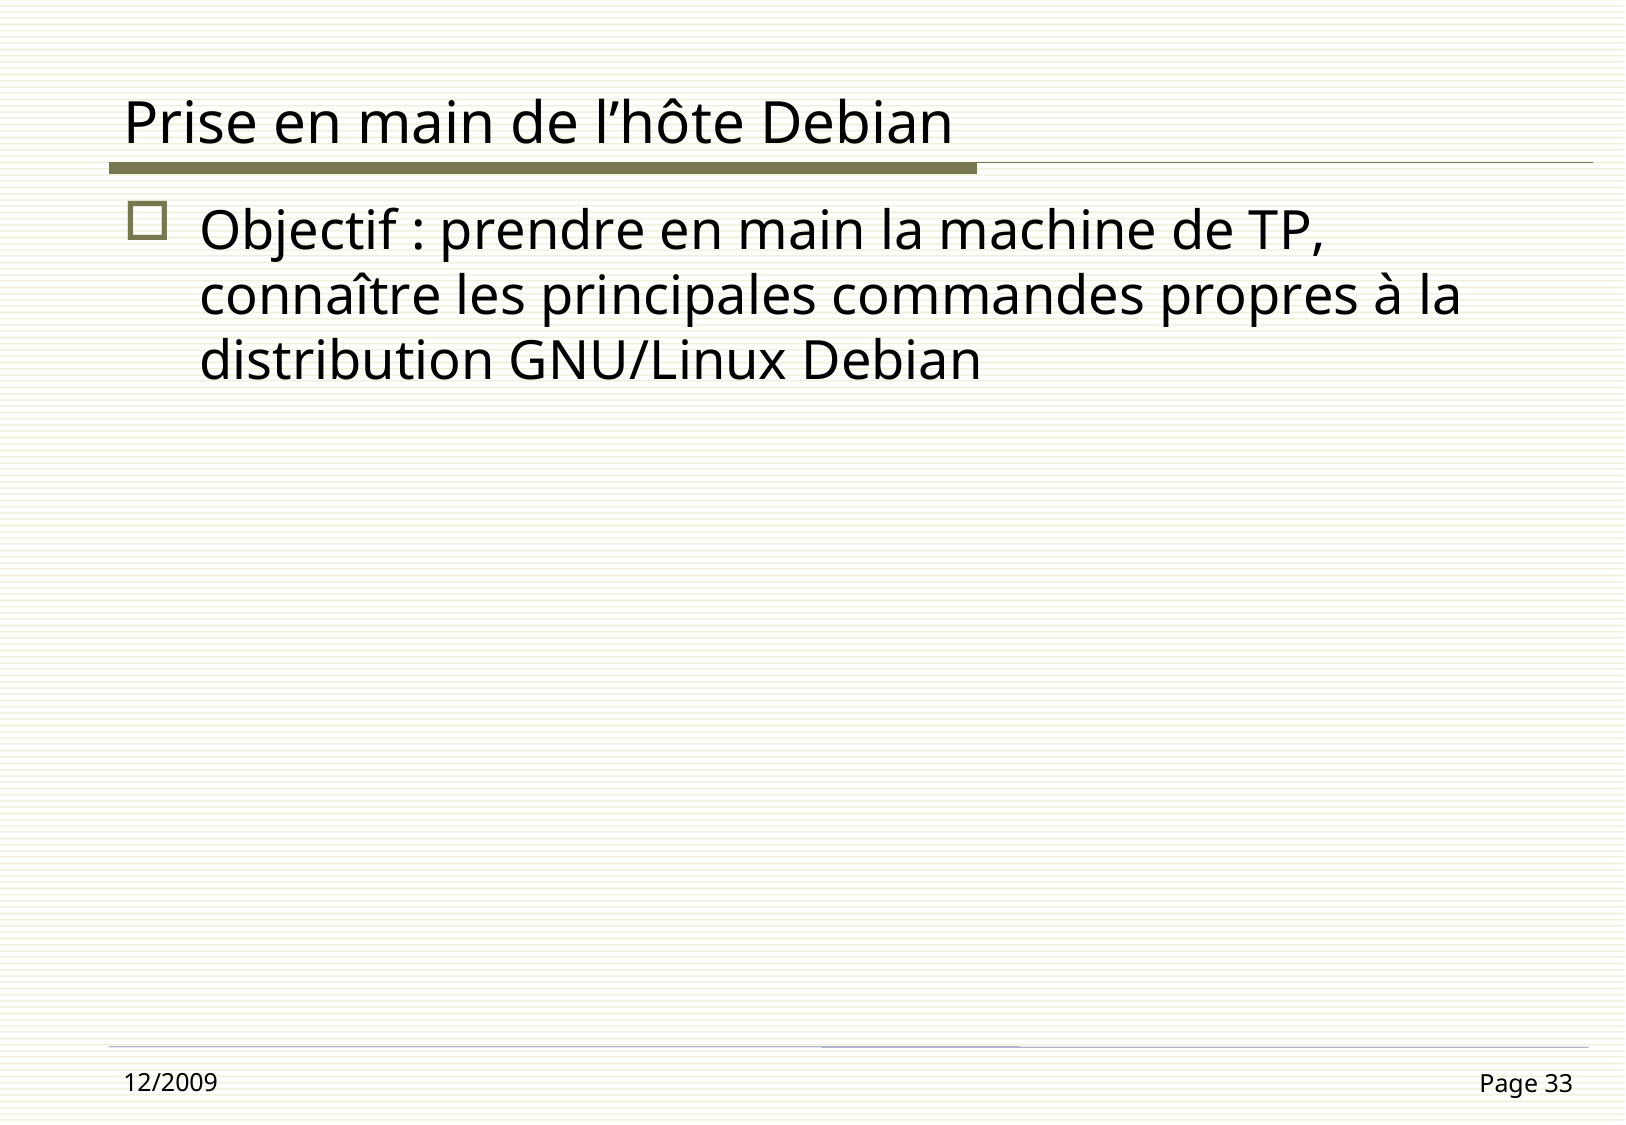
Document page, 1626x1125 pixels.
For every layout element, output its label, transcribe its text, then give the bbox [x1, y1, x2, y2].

list Objectif : prendre en main la machine de TP, connaître les principales commandes propres à la distribution GNU/Linux Debian [108, 187, 1595, 1035]
picture [0, 0, 1626, 1125]
title Prise en main de l’hôte Debian [108, 12, 1596, 163]
